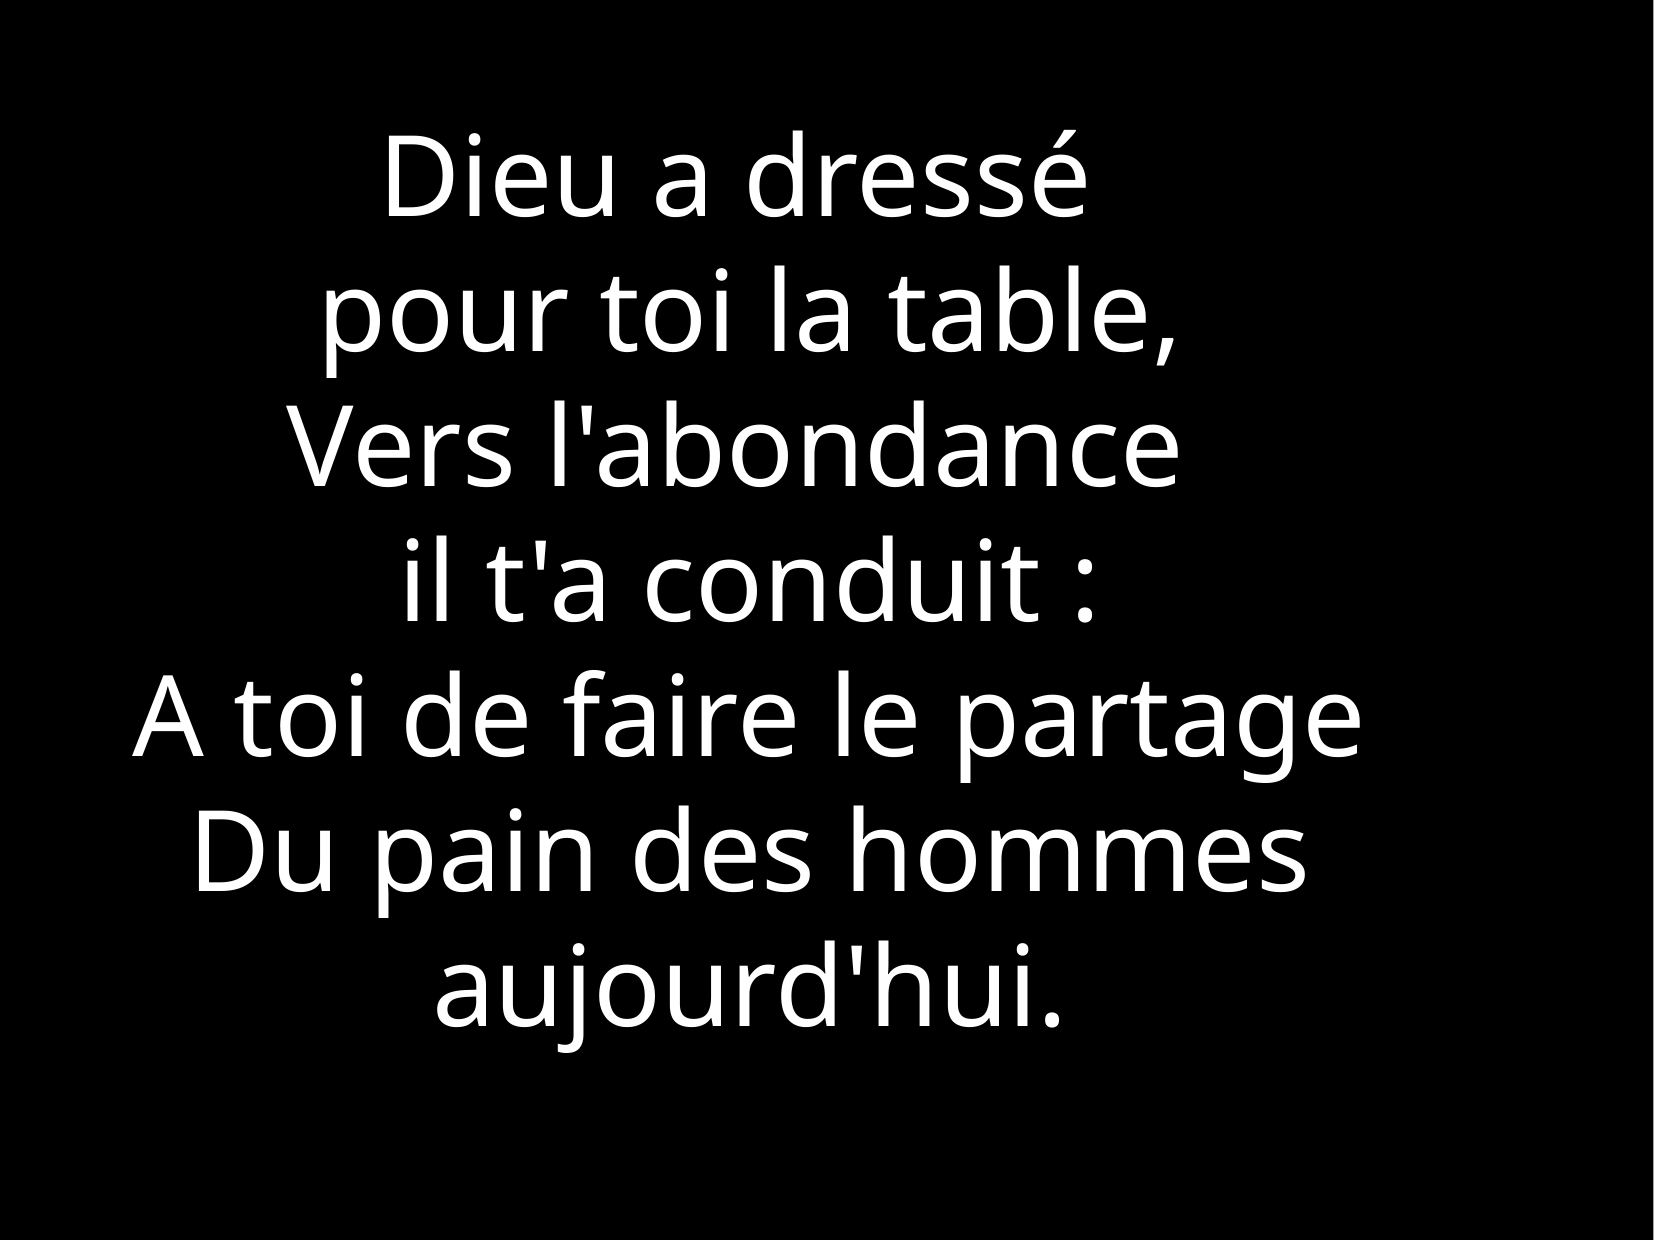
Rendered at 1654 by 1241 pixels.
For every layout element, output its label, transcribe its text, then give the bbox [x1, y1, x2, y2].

text_box Dieu a dressé pour toi la table, Vers l'abondance il t'a conduit : A toi de faire le partage Du pain des hommes aujourd'hui. [0, 314, 1501, 839]
